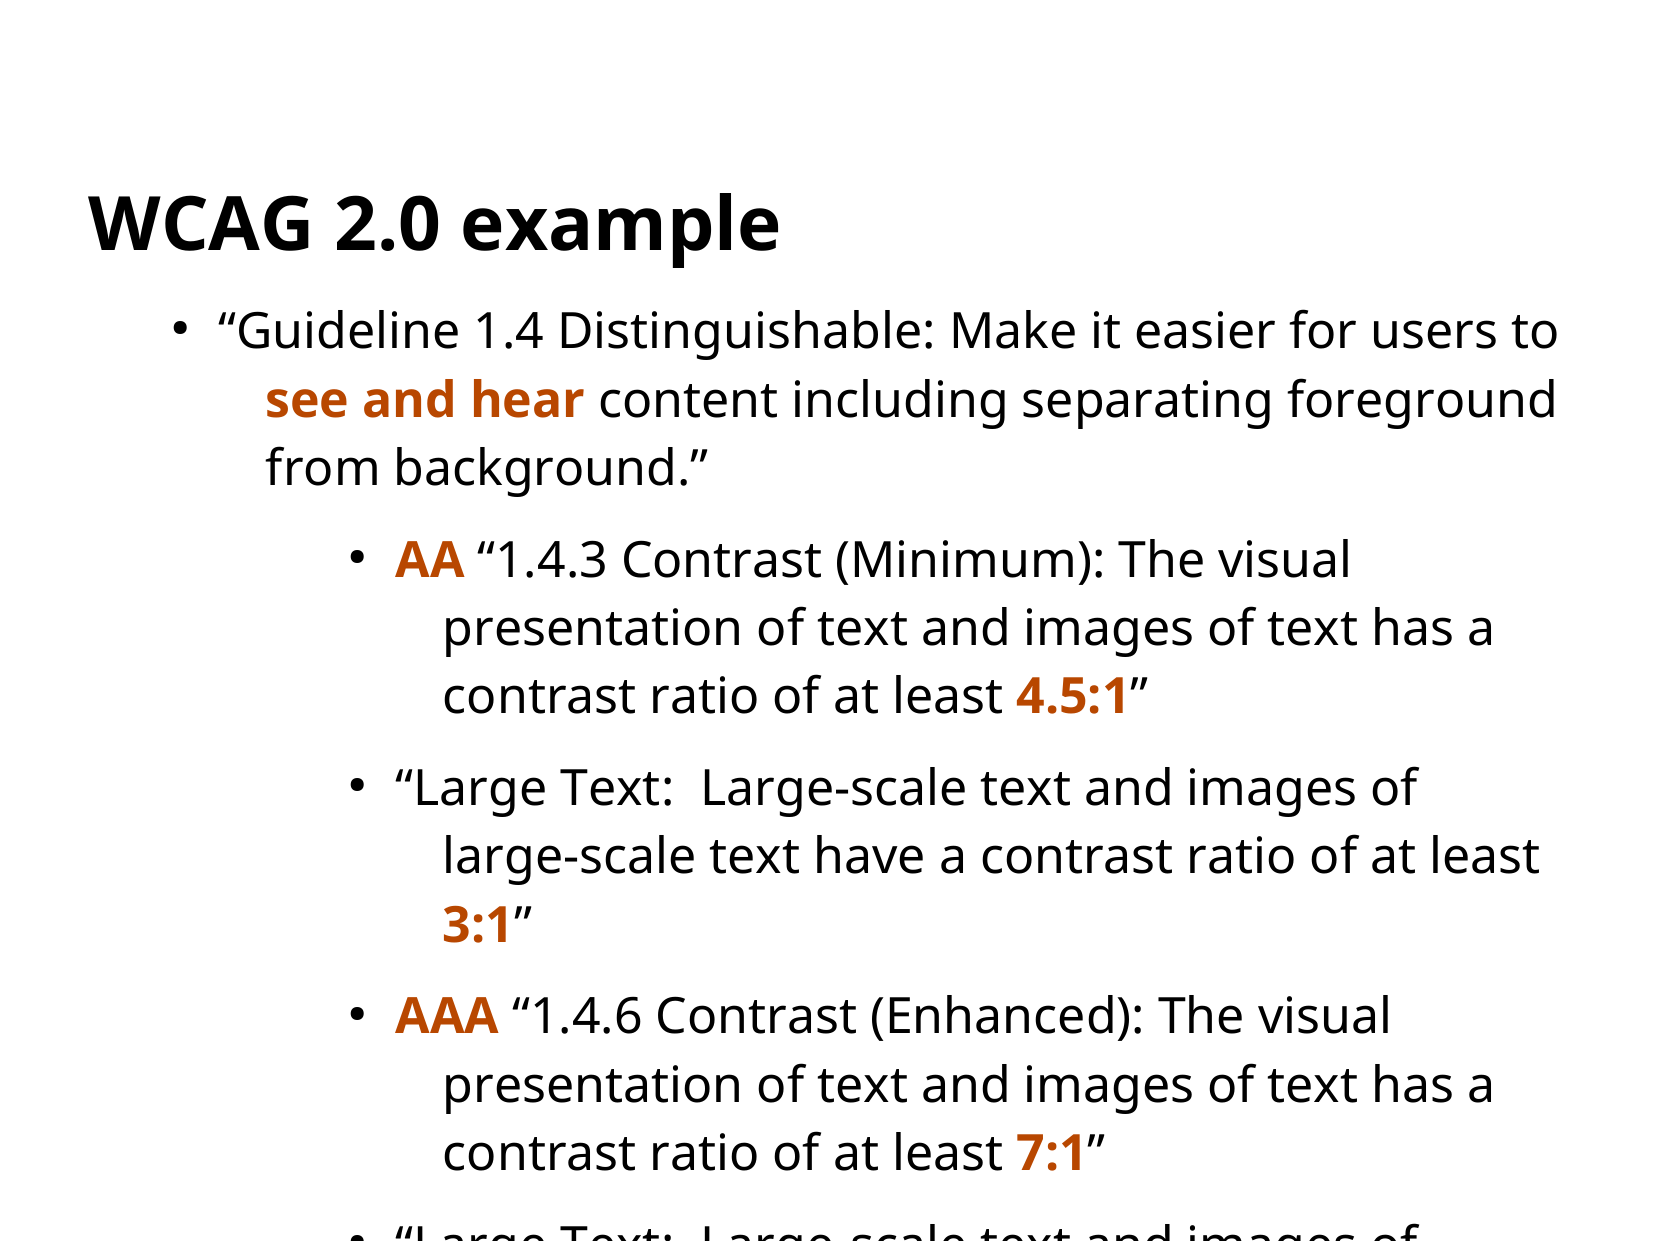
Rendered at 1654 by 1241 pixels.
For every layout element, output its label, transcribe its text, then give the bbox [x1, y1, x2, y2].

title WCAG 2.0 example [88, 176, 1565, 267]
list “Guideline 1.4 Distinguishable: Make it easier for users to see and hear content including separating foreground from background.” AA “1.4.3 Contrast (Minimum): The visual presentation of text and images of text has a contrast ratio of at least 4.5:1” “Large Text: Large-scale text and images of large-scale text have a contrast ratio of at least 3:1” AAA “1.4.6 Contrast (Enhanced): The visual presentation of text and images of text has a contrast ratio of at least 7:1” “Large Text: Large-scale text and images of large-scale text have a contrast ratio of at least 4.5:1” [88, 295, 1565, 1137]
